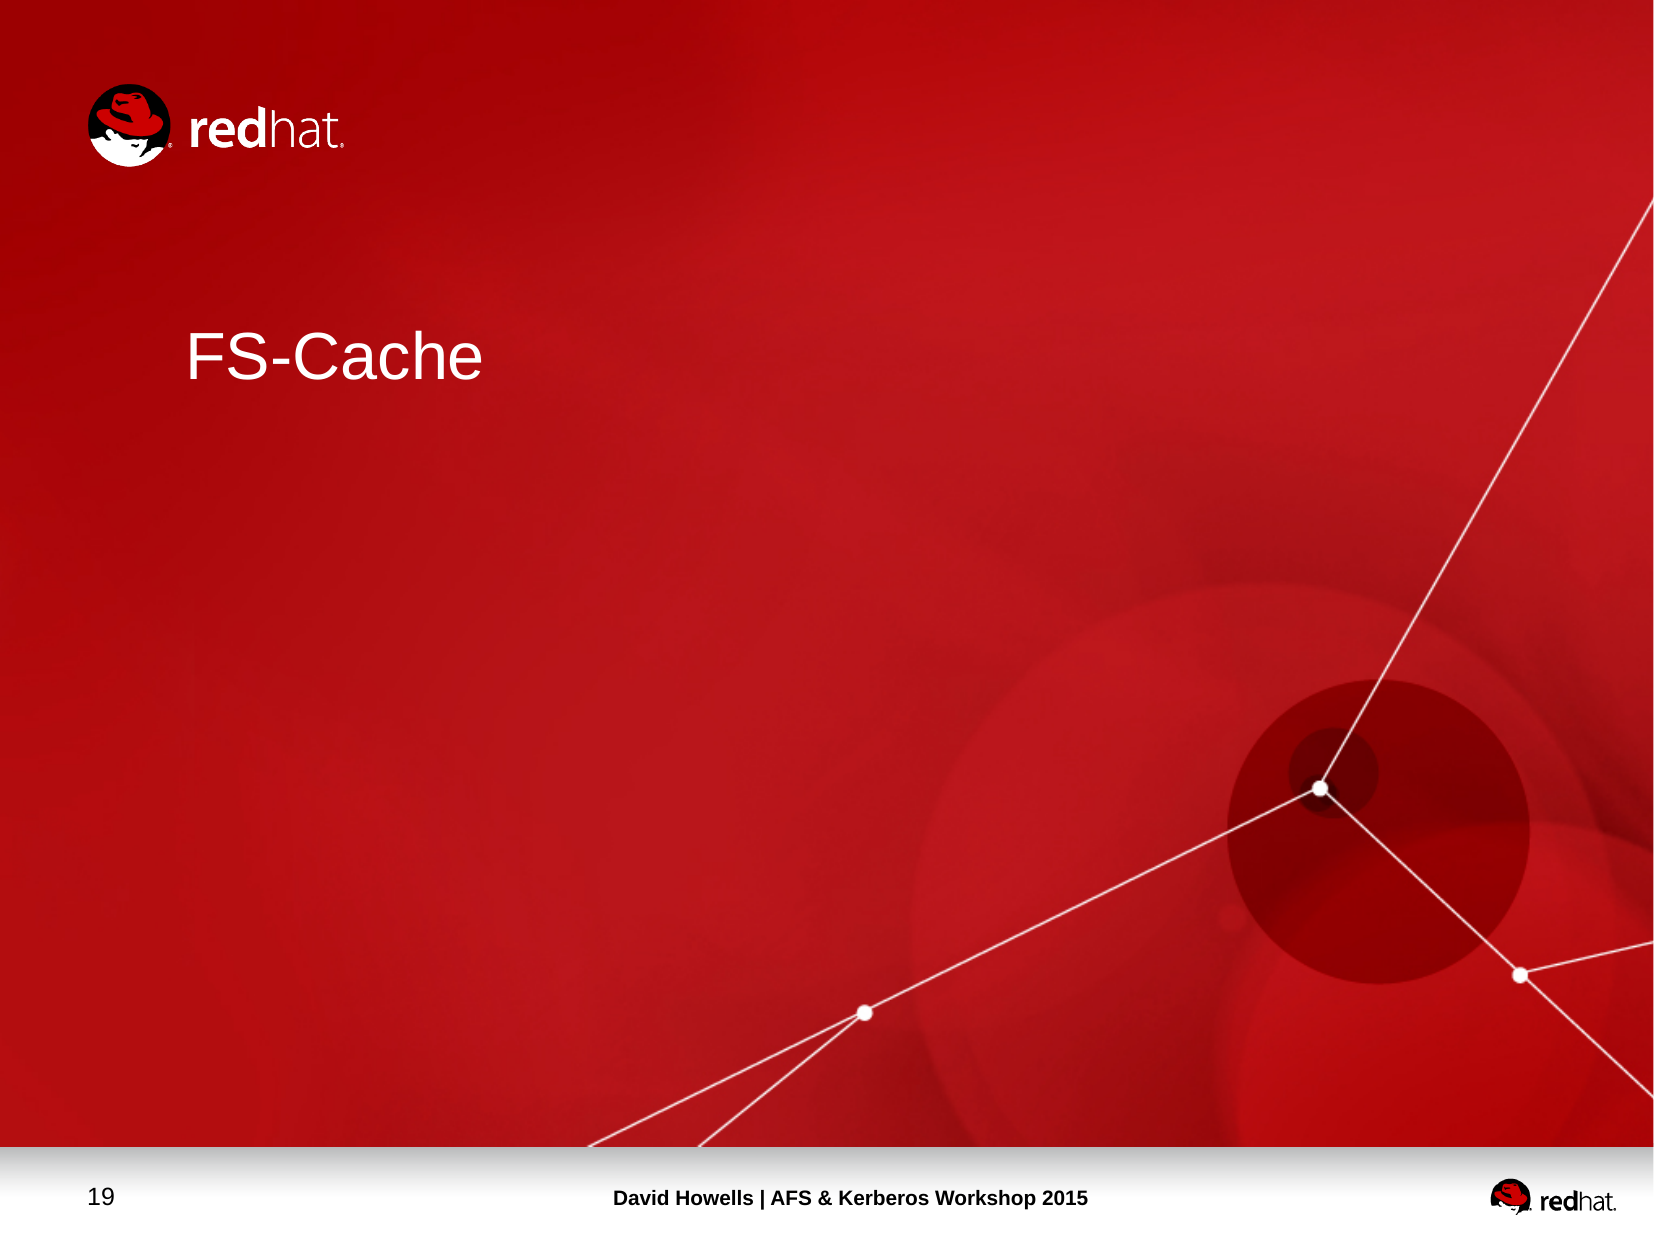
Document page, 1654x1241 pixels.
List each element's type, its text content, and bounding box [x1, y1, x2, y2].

picture [0, 0, 1654, 1241]
text_box FS-Cache [170, 273, 1408, 494]
